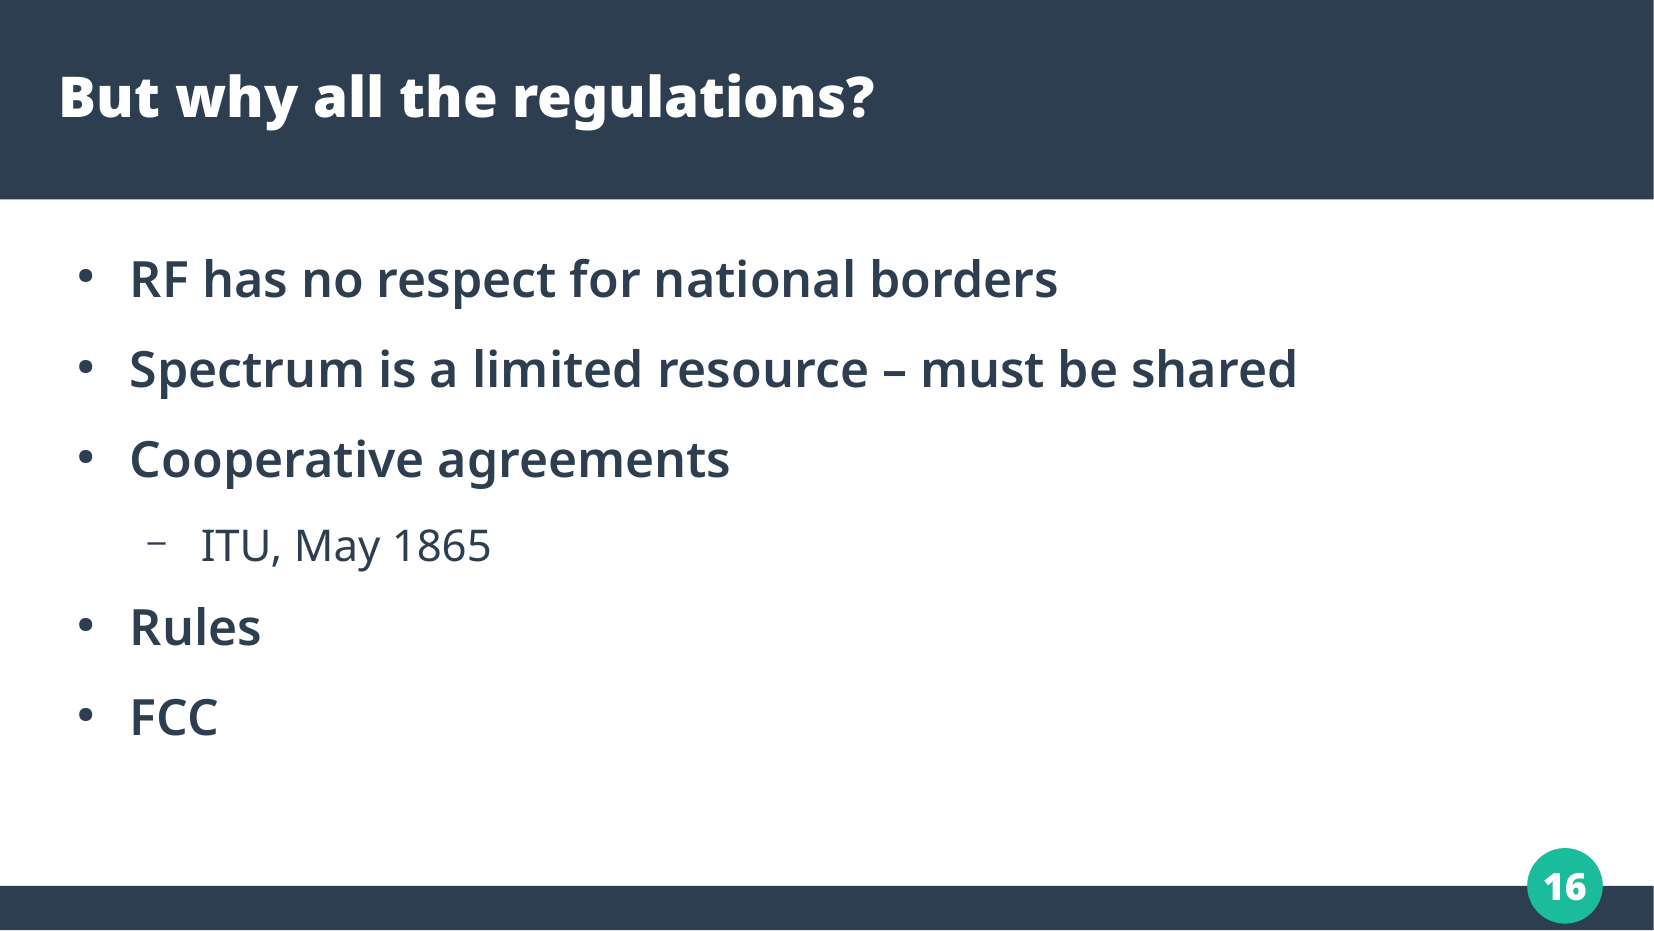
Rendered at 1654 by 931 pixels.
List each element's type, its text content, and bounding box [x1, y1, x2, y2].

title But why all the regulations? [59, 37, 1595, 155]
list RF has no respect for national borders Spectrum is a limited resource – must be shared Cooperative agreements ITU, May 1865 Rules FCC [59, 243, 1595, 864]
